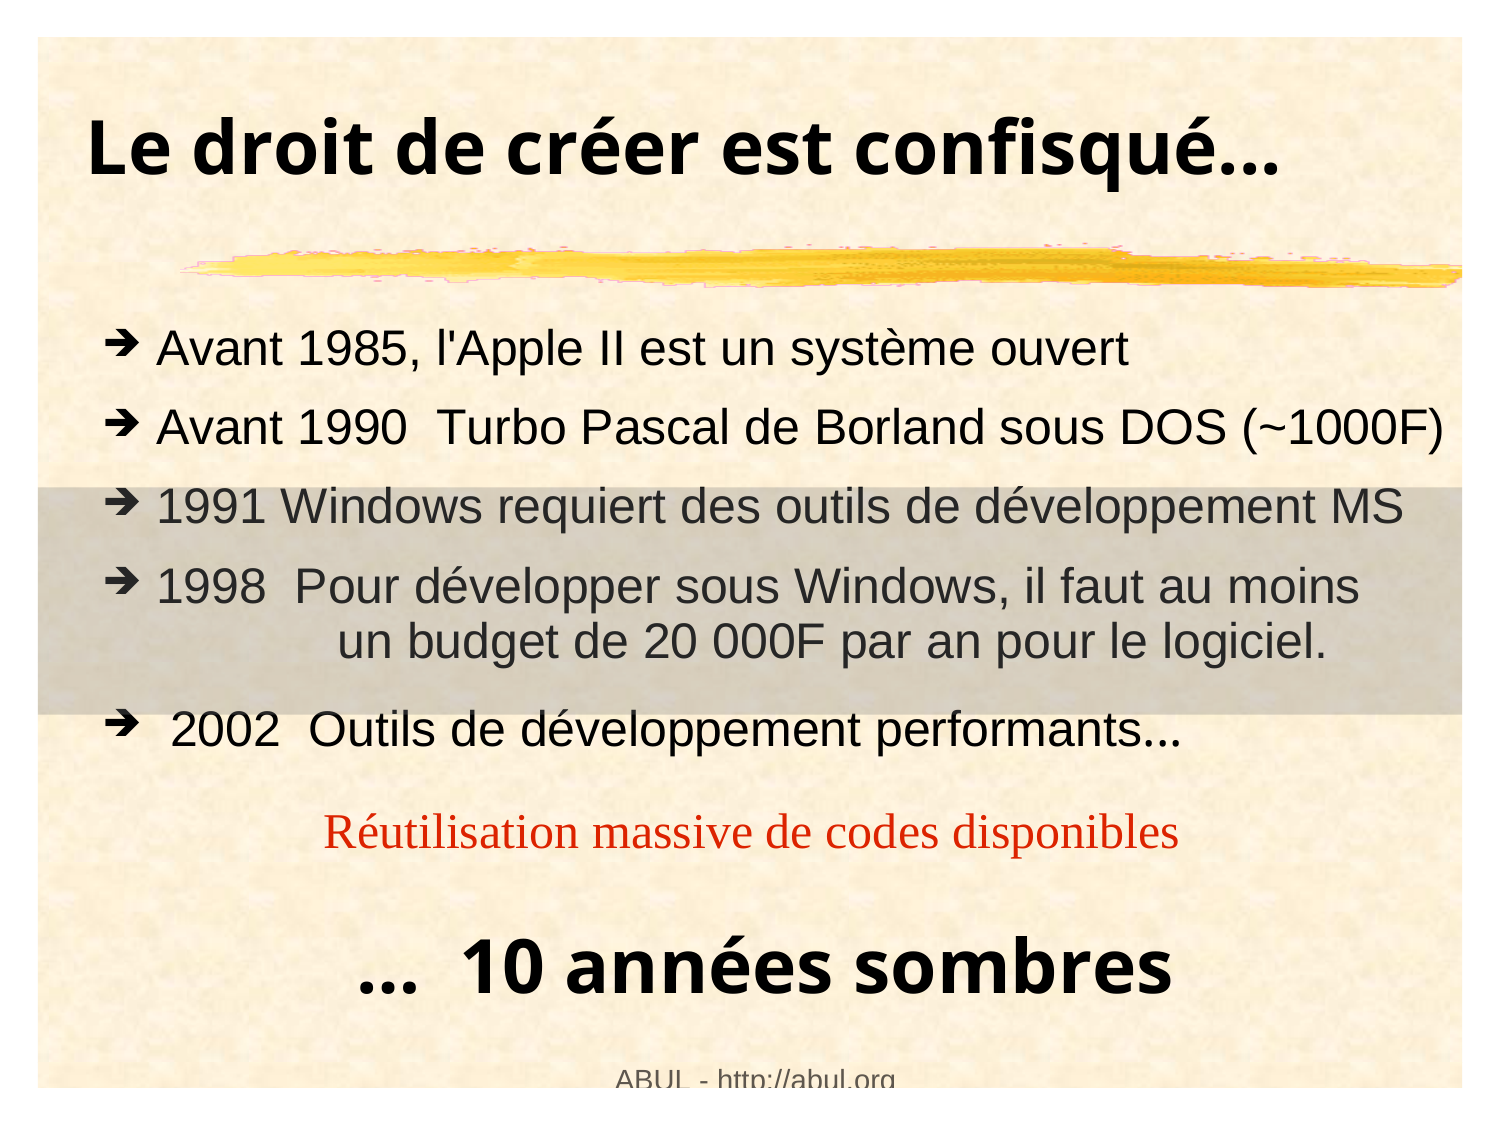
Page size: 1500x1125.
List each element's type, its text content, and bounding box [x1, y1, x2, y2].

picture [811, 1076, 818, 1088]
picture [722, 1076, 729, 1088]
text_box [37, 487, 1463, 715]
picture [738, 1076, 743, 1088]
text_box Avant 1985, l'Apple II est un système ouvert Avant 1990 Turbo Pascal de Borland sous DOS (~1000F) 1991 Windows requiert des outils de développement MS 1998 Pour développer sous Windows, il faut au moins un budget de 20 000F par an pour le logiciel. 2002 Outils de développement performants... Réutilisation massive de codes disponibles [102, 319, 1451, 487]
picture [639, 1081, 649, 1088]
picture [754, 1076, 761, 1088]
text_box … 10 années sombres [356, 917, 1442, 1011]
picture [794, 1082, 801, 1088]
picture [620, 1073, 627, 1082]
picture [37, 715, 1463, 1088]
picture [883, 1076, 891, 1088]
picture [639, 1072, 648, 1078]
title Le droit de créer est confisqué... [85, 39, 1463, 253]
text_box Avant 1985, l'Apple II est un système ouvert Avant 1990 Turbo Pascal de Borland sous DOS (~1000F) 1991 Windows requiert des outils de développement MS 1998 Pour développer sous Windows, il faut au moins un budget de 20 000F par an pour le logiciel. 2002 Outils de développement performants... Réutilisation massive de codes disponibles [102, 715, 1451, 1001]
picture [858, 1076, 866, 1088]
picture [37, 37, 1463, 487]
picture [618, 1084, 630, 1088]
